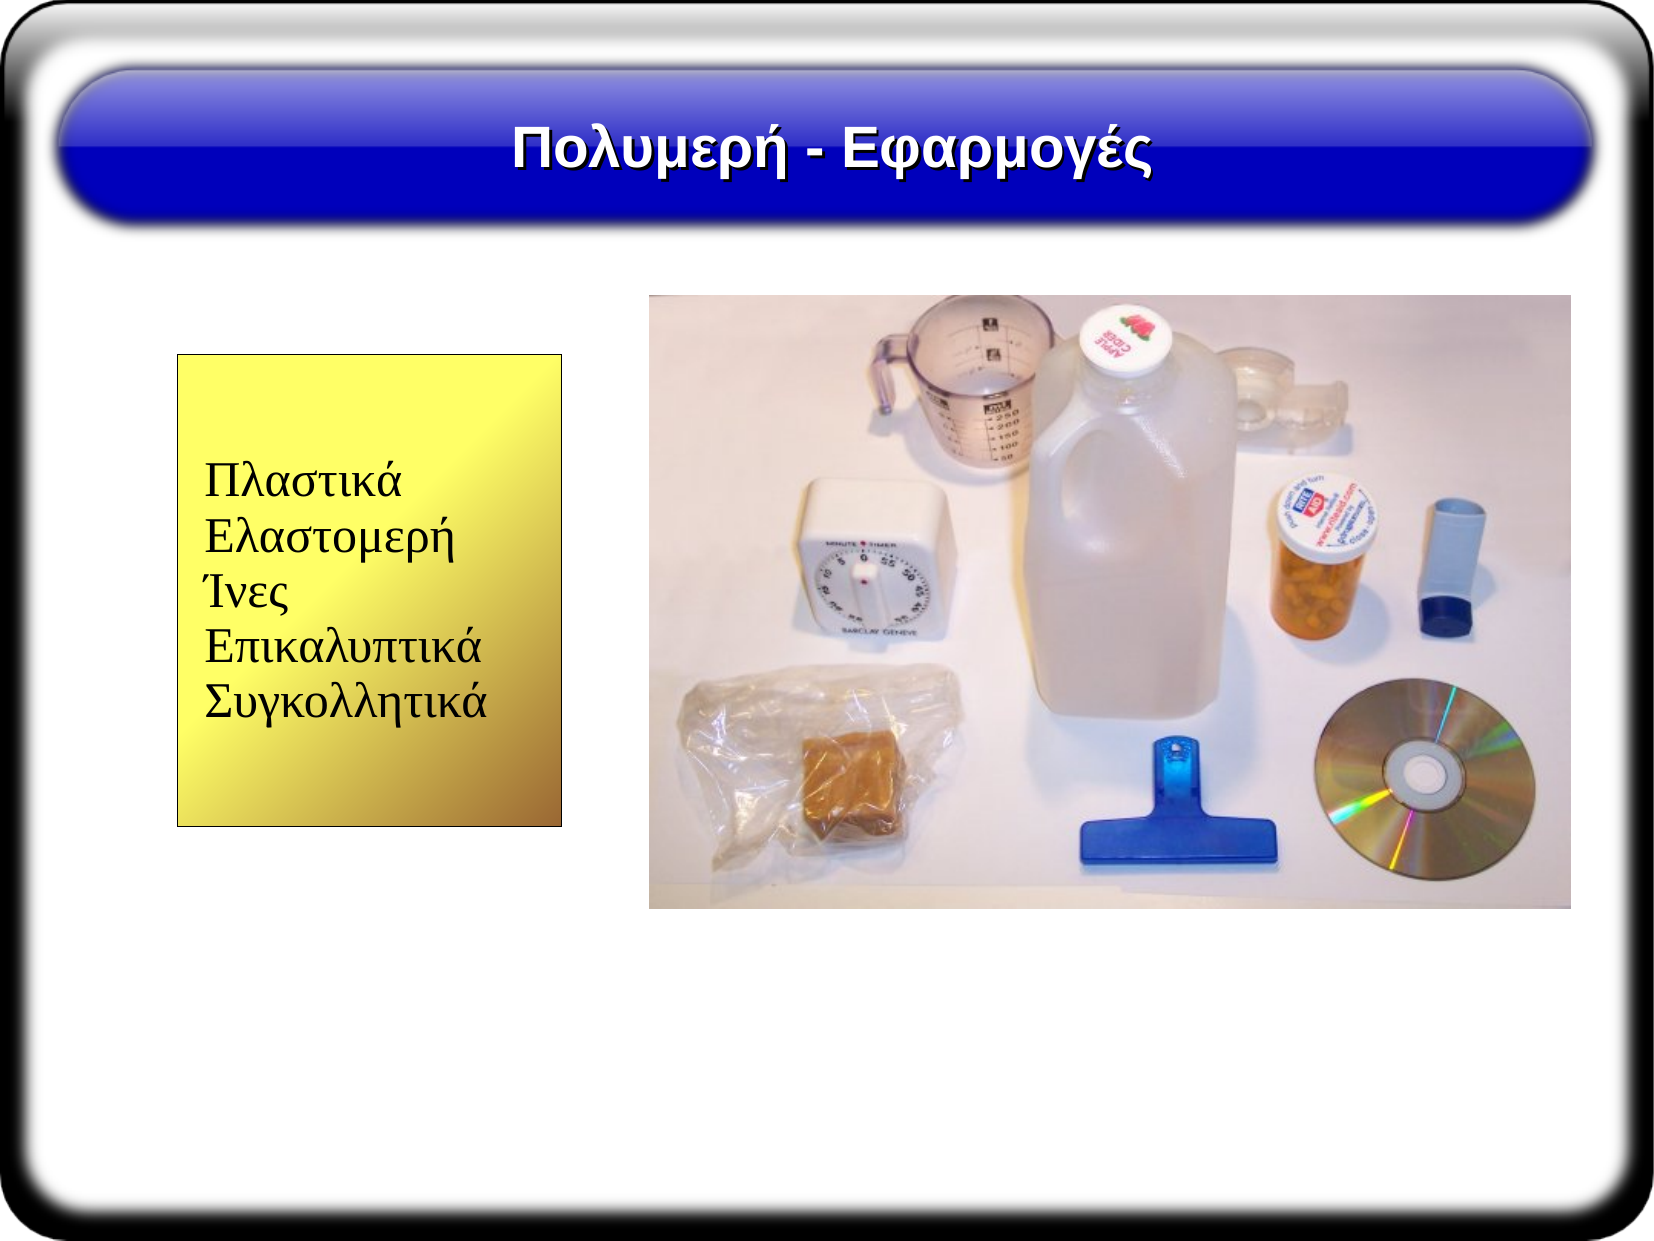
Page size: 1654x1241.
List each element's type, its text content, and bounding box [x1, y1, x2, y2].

text_box Πλαστικά Ελαστομερή Ίνες Επικαλυπτικά Συγκολλητικά [177, 354, 562, 827]
title Πολυμερή - Εφαρμογές [88, 59, 1577, 237]
picture [0, 0, 1654, 1241]
